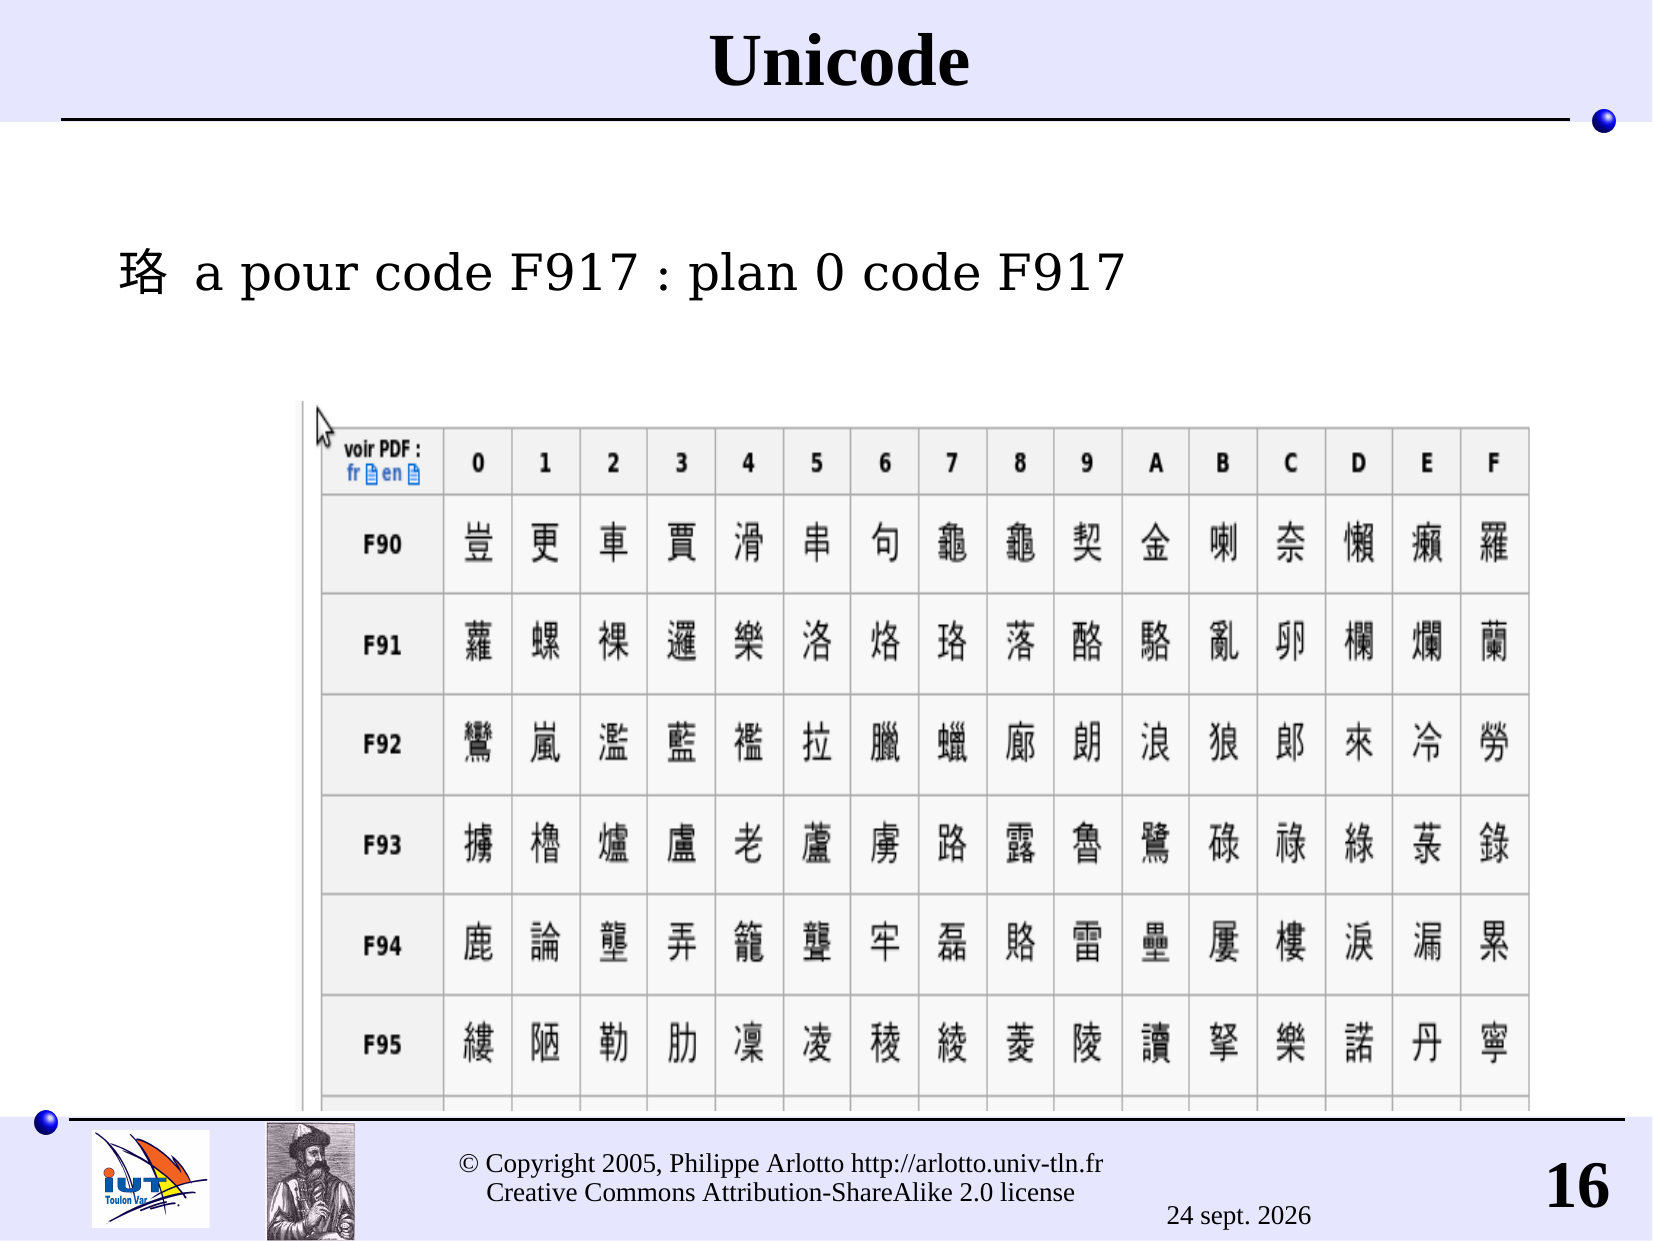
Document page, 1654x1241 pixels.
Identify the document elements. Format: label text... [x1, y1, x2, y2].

title Unicode [95, 11, 1585, 110]
text_box 珞 a pour code F917 : plan 0 code F917 [118, 236, 1329, 296]
picture [265, 1122, 355, 1241]
picture [295, 401, 1595, 1111]
